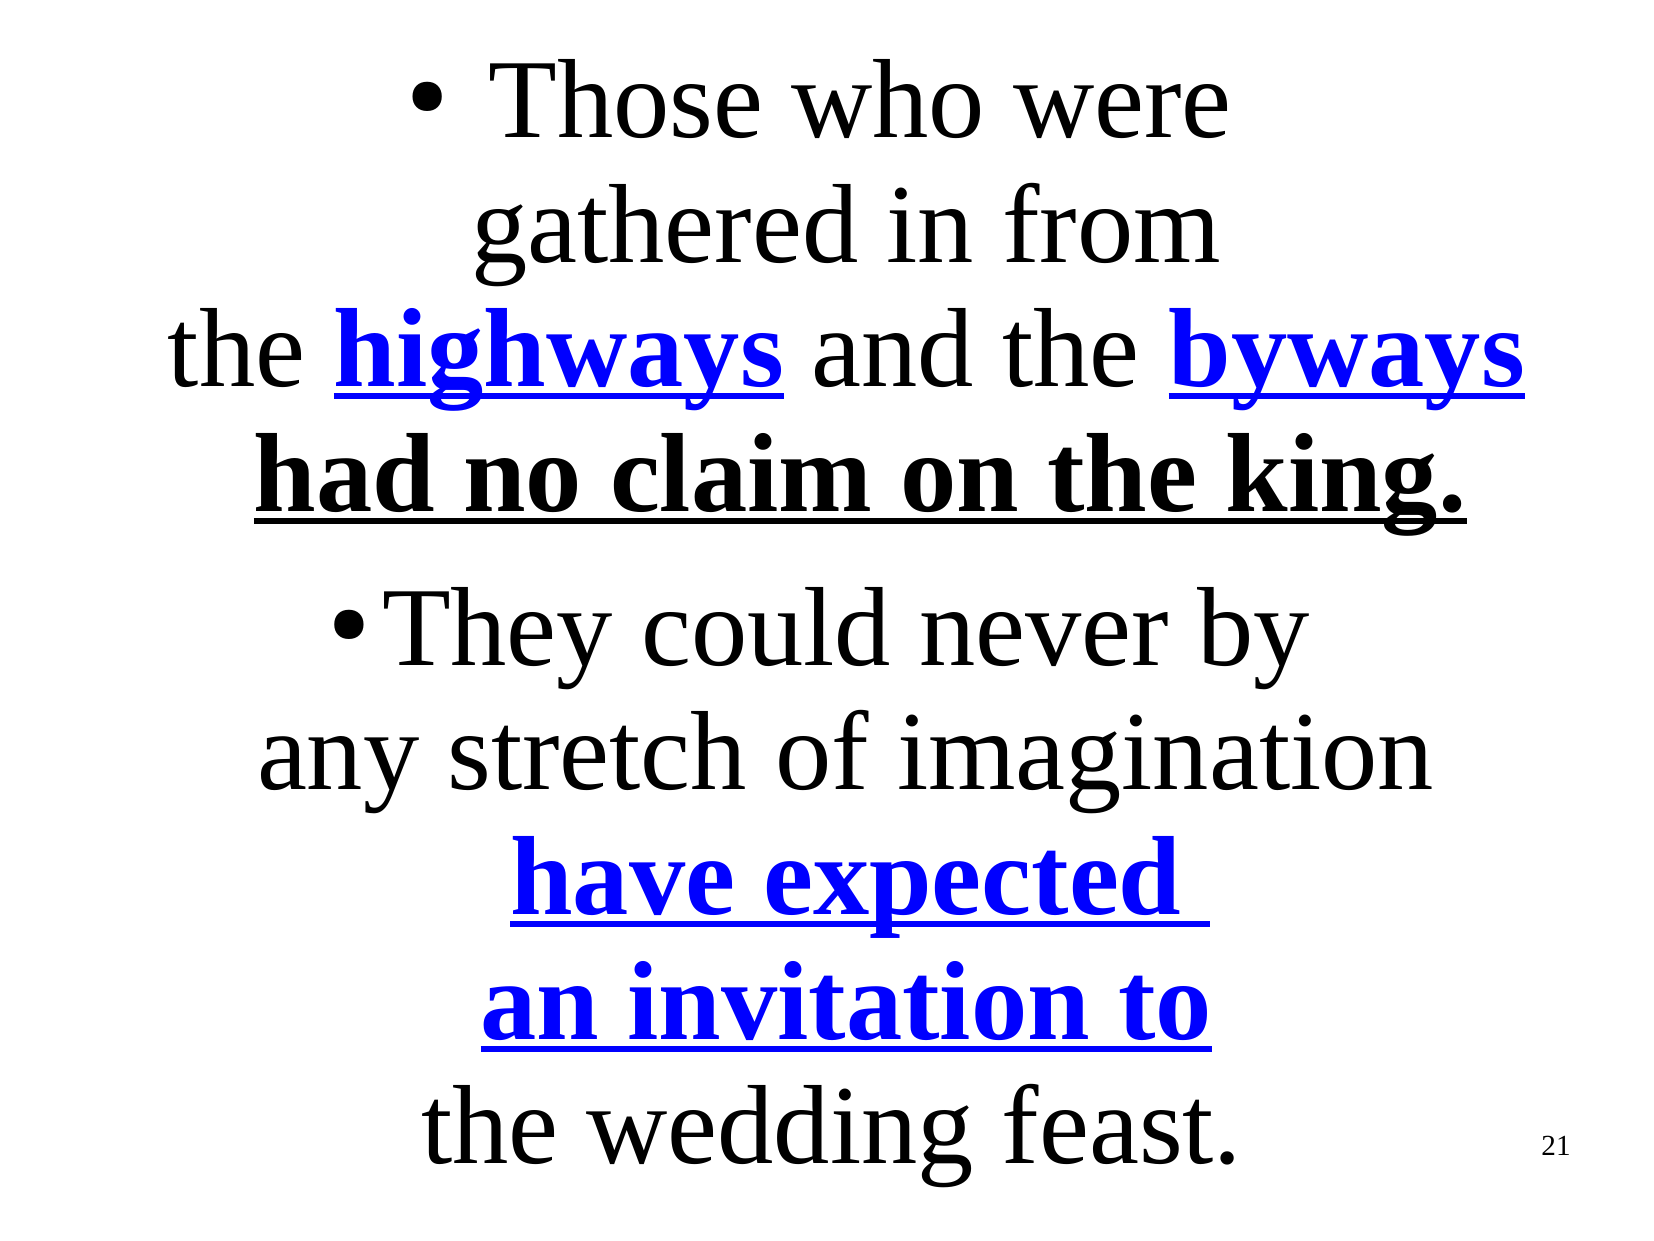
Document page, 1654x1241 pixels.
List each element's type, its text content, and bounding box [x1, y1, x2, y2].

list Those who were gathered in from the highways and the byways had no claim on the king. They could never by any stretch of imagination have expected an invitation to the wedding feast. [37, 37, 1613, 1201]
